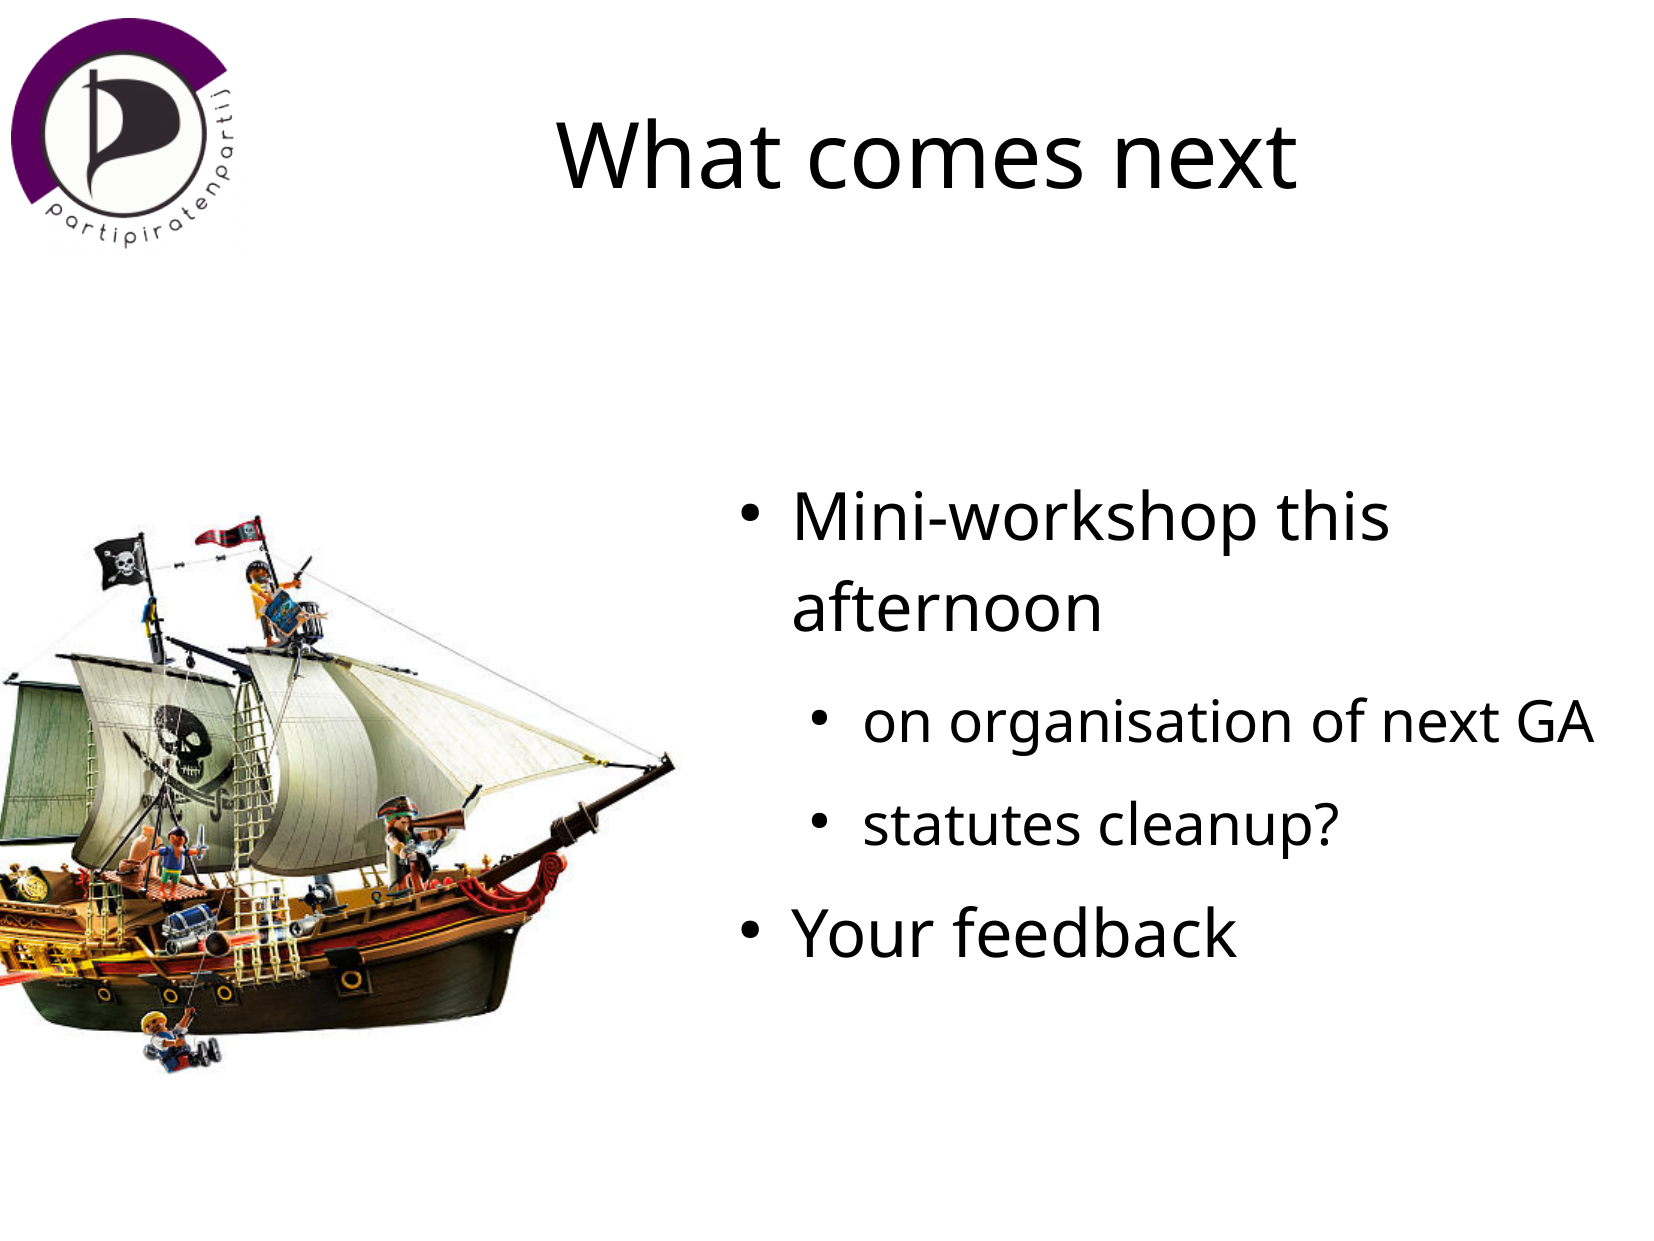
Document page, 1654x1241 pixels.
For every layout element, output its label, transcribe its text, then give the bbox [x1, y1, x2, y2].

title What comes next [283, 49, 1571, 257]
picture [0, 393, 687, 1140]
list Mini-workshop this afternoon on organisation of next GA statutes cleanup? Your feedback [720, 468, 1654, 1241]
picture [11, 18, 248, 257]
